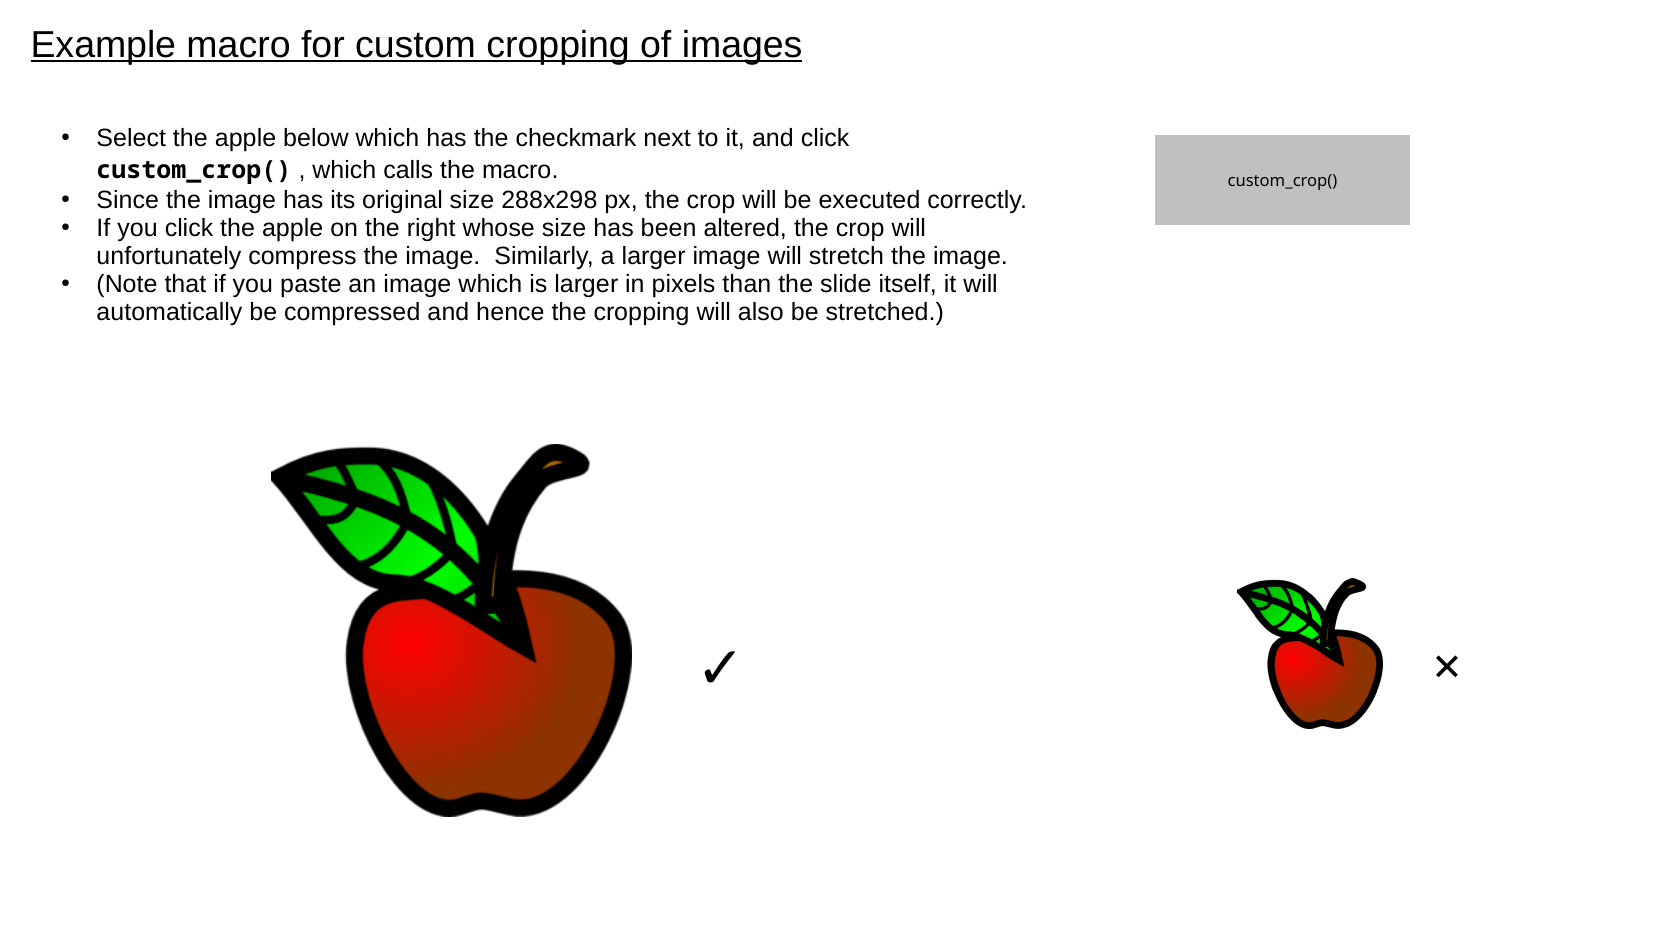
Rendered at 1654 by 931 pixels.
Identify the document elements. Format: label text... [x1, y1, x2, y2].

text_box ✕ [1416, 639, 1519, 710]
text_box Select the apple below which has the checkmark next to it, and click custom_crop() , which calls the macro. Since the image has its original size 288x298 px, the crop will be executed correctly. If you click the apple on the right whose size has been altered, the crop will unfortunately compress the image. Similarly, a larger image will stretch the image. (Note that if you paste an image which is larger in pixels than the slide itself, it will automatically be compressed and hence the cropping will also be stretched.) [46, 116, 1066, 328]
text_box Example macro for custom cropping of images [15, 16, 961, 76]
picture [1237, 578, 1383, 729]
text_box ✓ [681, 628, 802, 709]
picture [271, 444, 632, 818]
